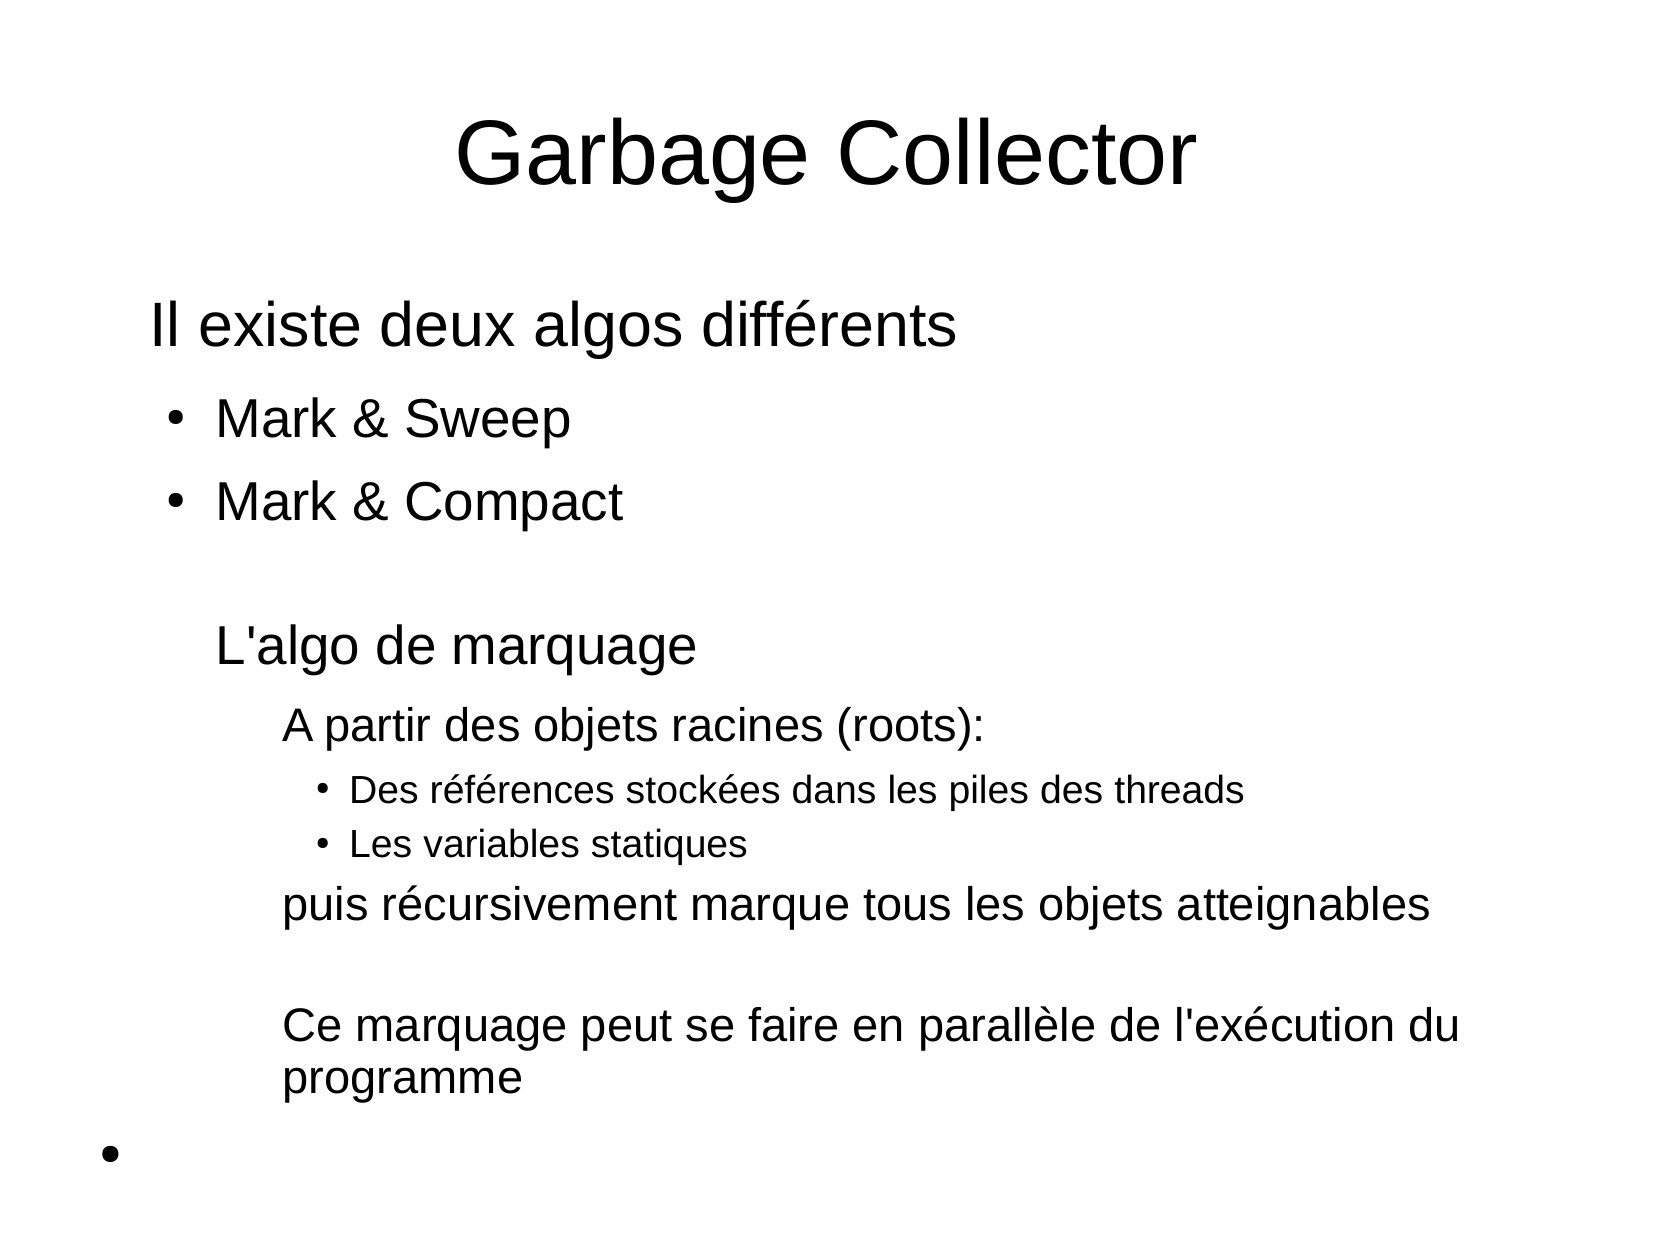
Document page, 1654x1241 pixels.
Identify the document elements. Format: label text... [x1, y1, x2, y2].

list Il existe deux algos différents Mark & Sweep Mark & Compact L'algo de marquage A partir des objets racines (roots): Des références stockées dans les piles des threads Les variables statiques puis récursivement marque tous les objets atteignables Ce marquage peut se faire en parallèle de l'exécution du programme [82, 290, 1571, 1109]
title Garbage Collector [82, 49, 1571, 257]
